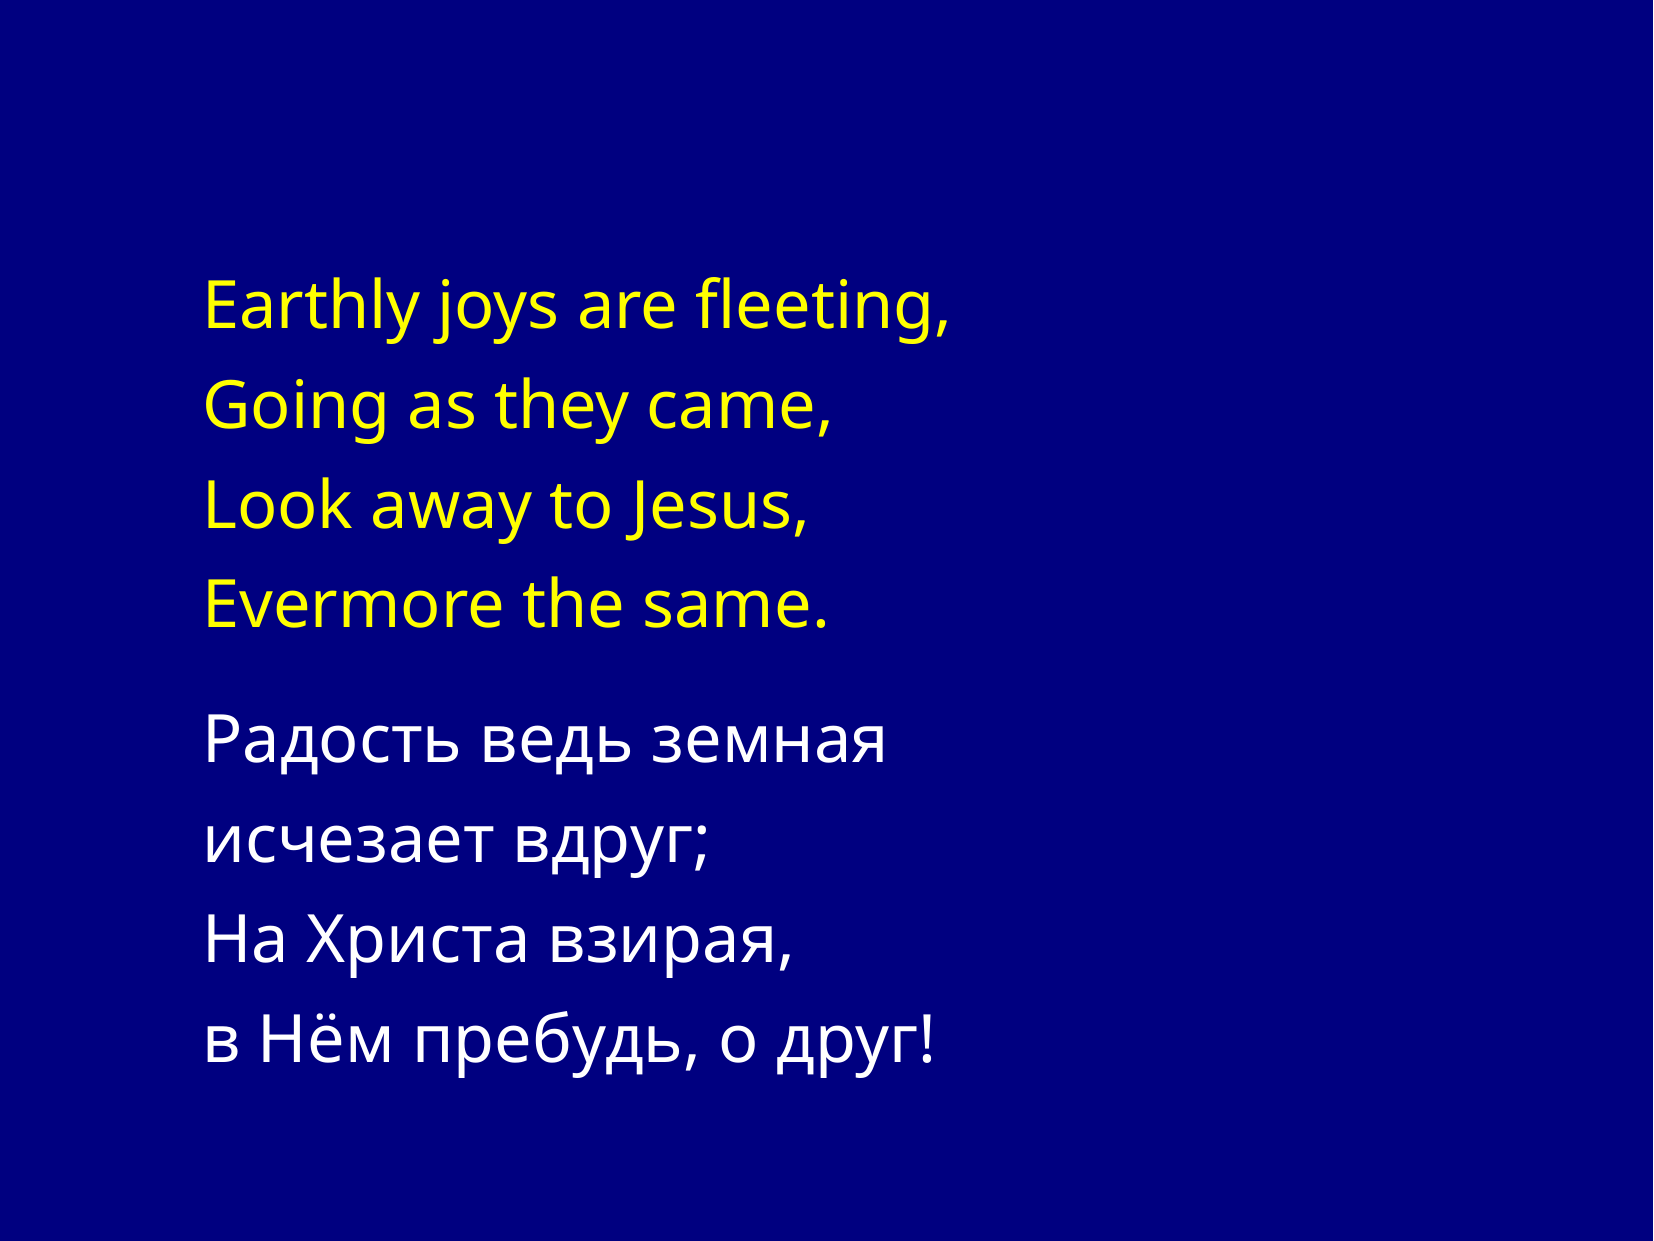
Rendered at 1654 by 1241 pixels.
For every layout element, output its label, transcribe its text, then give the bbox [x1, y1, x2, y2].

text_box Радость ведь земная исчезает вдруг; На Христа взирая, в Нём пребудь, о друг! [75, 675, 1576, 1163]
text_box Earthly joys are fleeting, Going as they came, Look away to Jesus, Evermore the same. [75, 150, 1653, 638]
